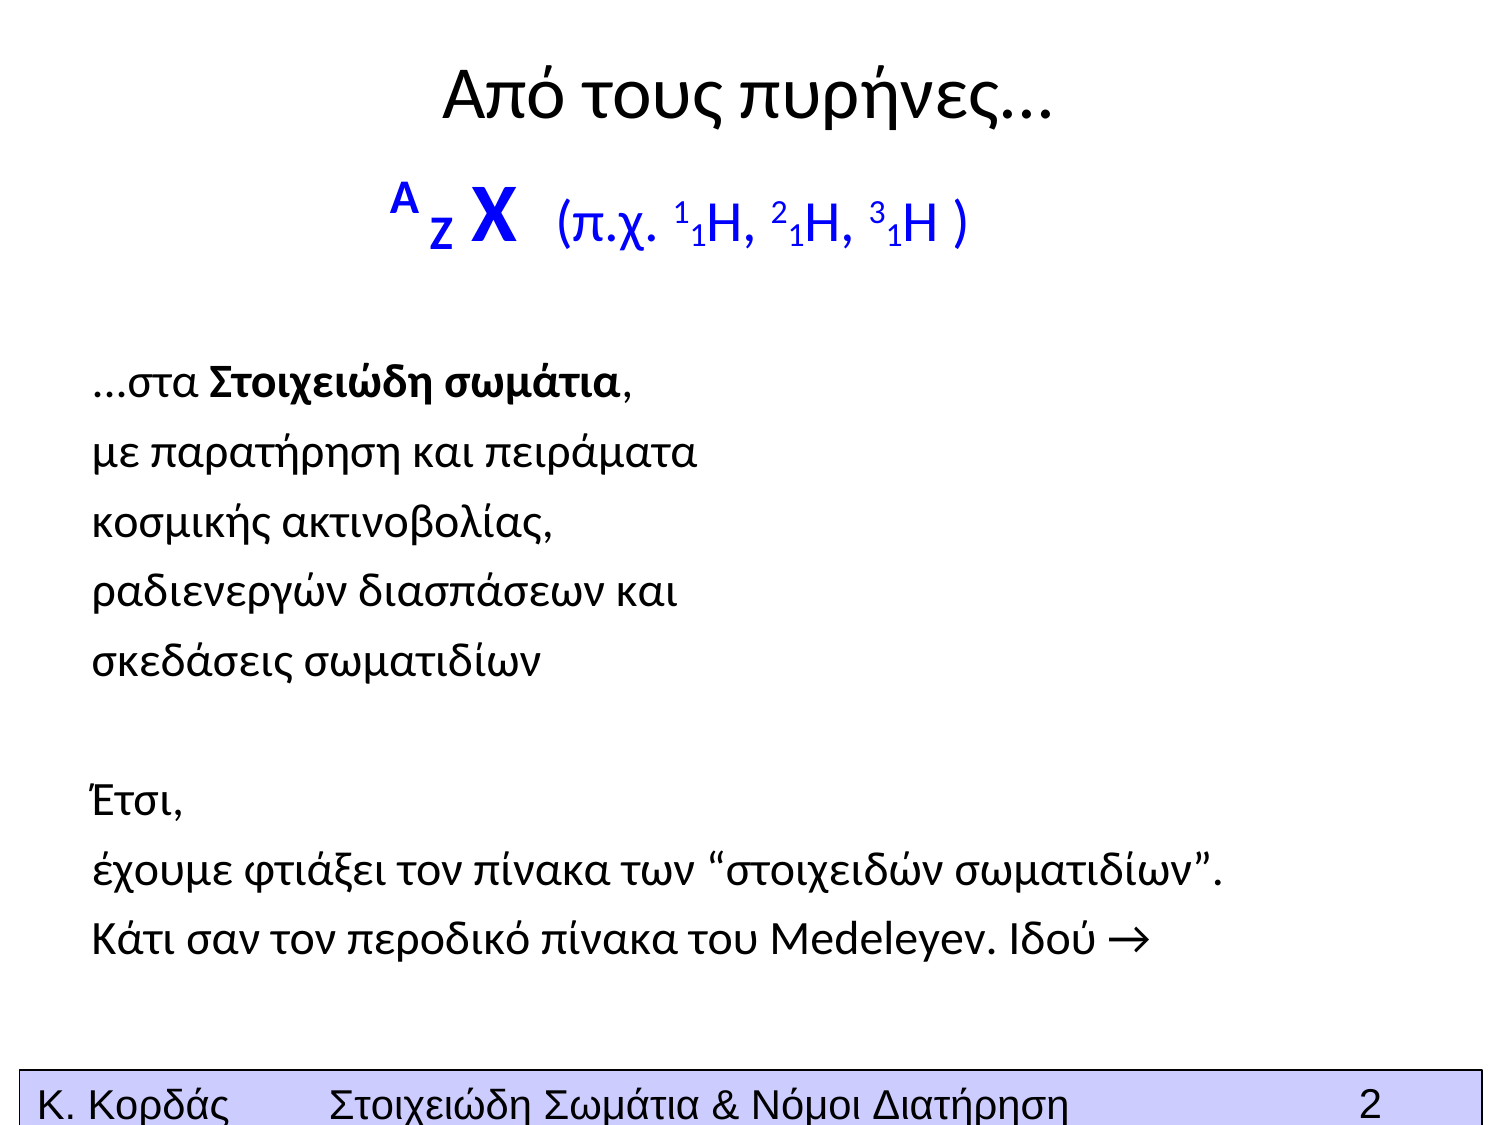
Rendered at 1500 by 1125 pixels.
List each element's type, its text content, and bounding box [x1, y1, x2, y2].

list Α Ζ Χ (π.χ. 11H, 21H, 31H ) [37, 150, 1500, 1125]
title Από τους πυρήνες... [0, 0, 1499, 182]
